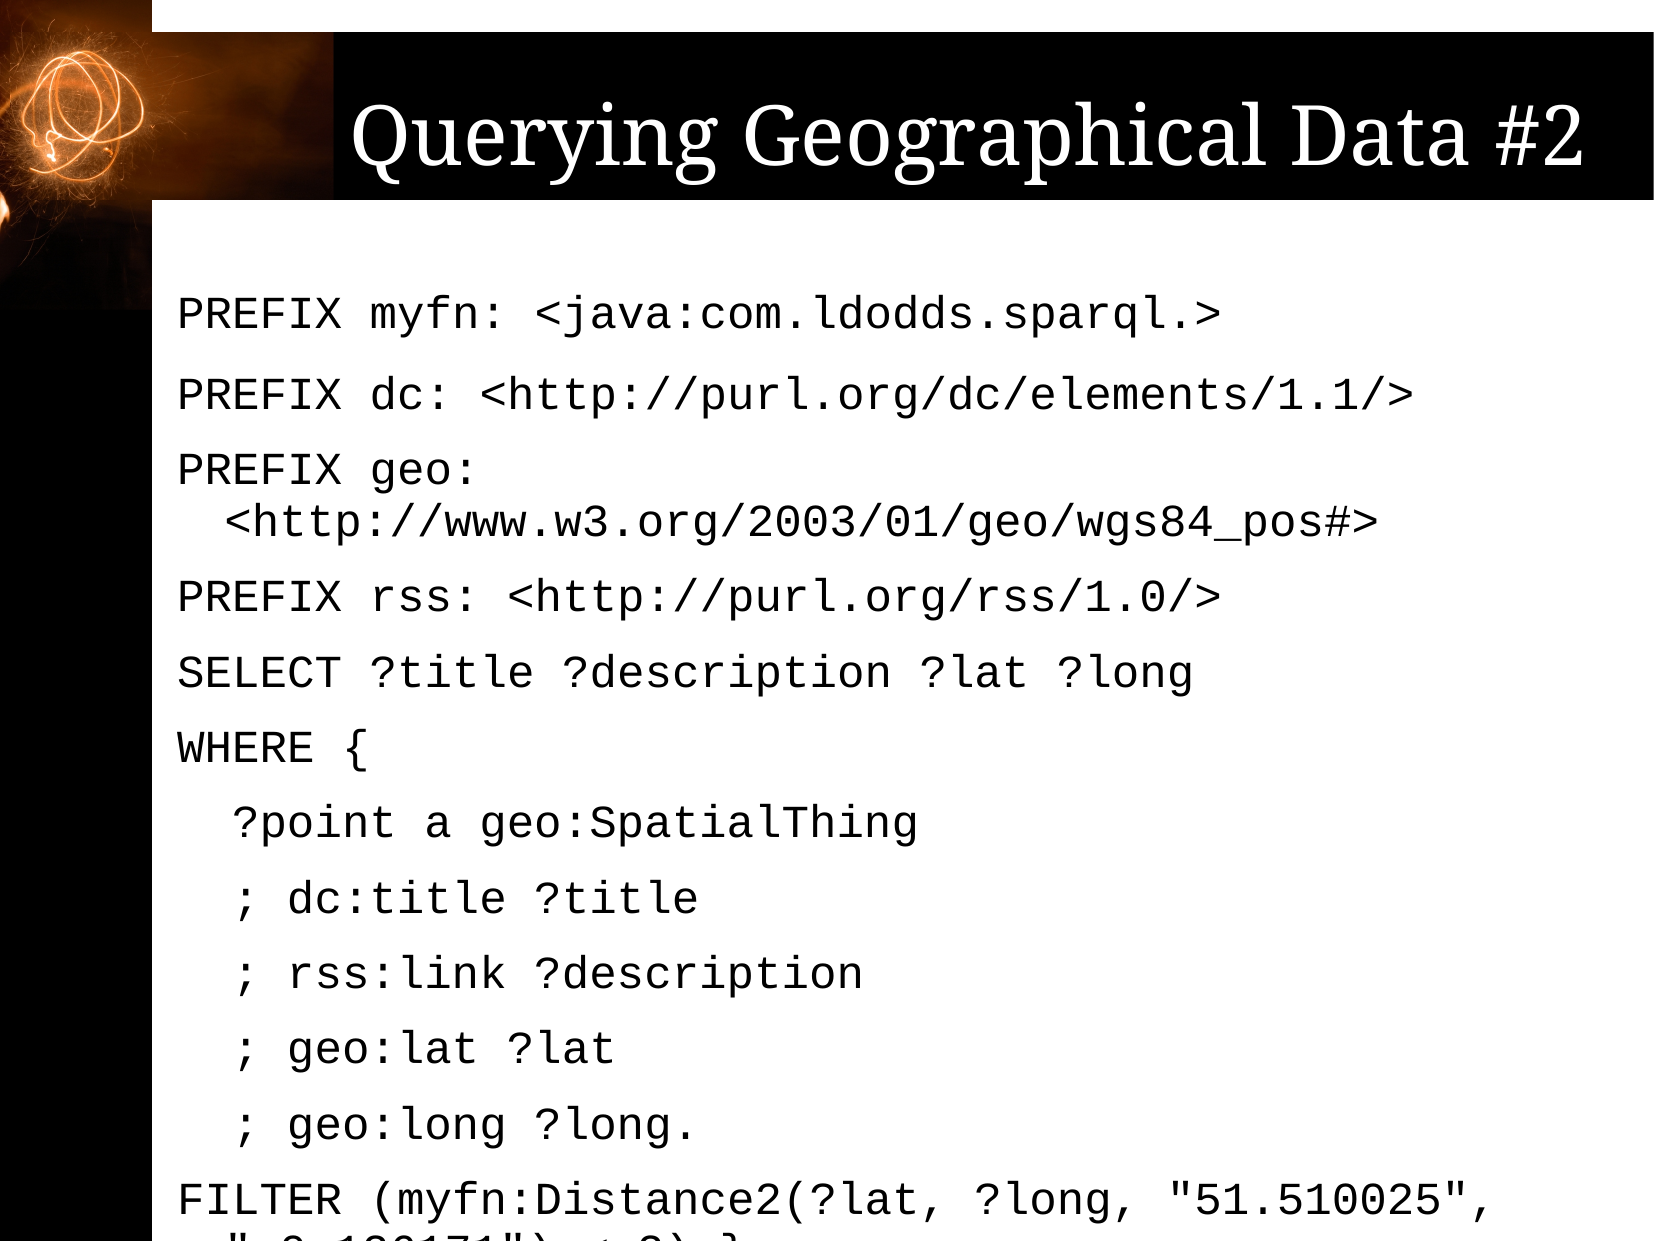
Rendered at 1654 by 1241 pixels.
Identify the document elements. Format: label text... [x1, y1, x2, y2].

title Querying Geographical Data #2 [224, 29, 1654, 237]
list PREFIX myfn: <java:com.ldodds.sparql.> PREFIX dc: <http://purl.org/dc/elements/1.1/> PREFIX geo: <http://www.w3.org/2003/01/geo/wgs84_pos#> PREFIX rss: <http://purl.org/rss/1.0/> SELECT ?title ?description ?lat ?long WHERE { ?point a geo:SpatialThing ; dc:title ?title ; rss:link ?description ; geo:lat ?lat ; geo:long ?long. FILTER (myfn:Distance2(?lat, ?long, "51.510025", "-0.126171") < 2) } [82, 290, 1571, 1239]
picture [0, 0, 224, 1241]
